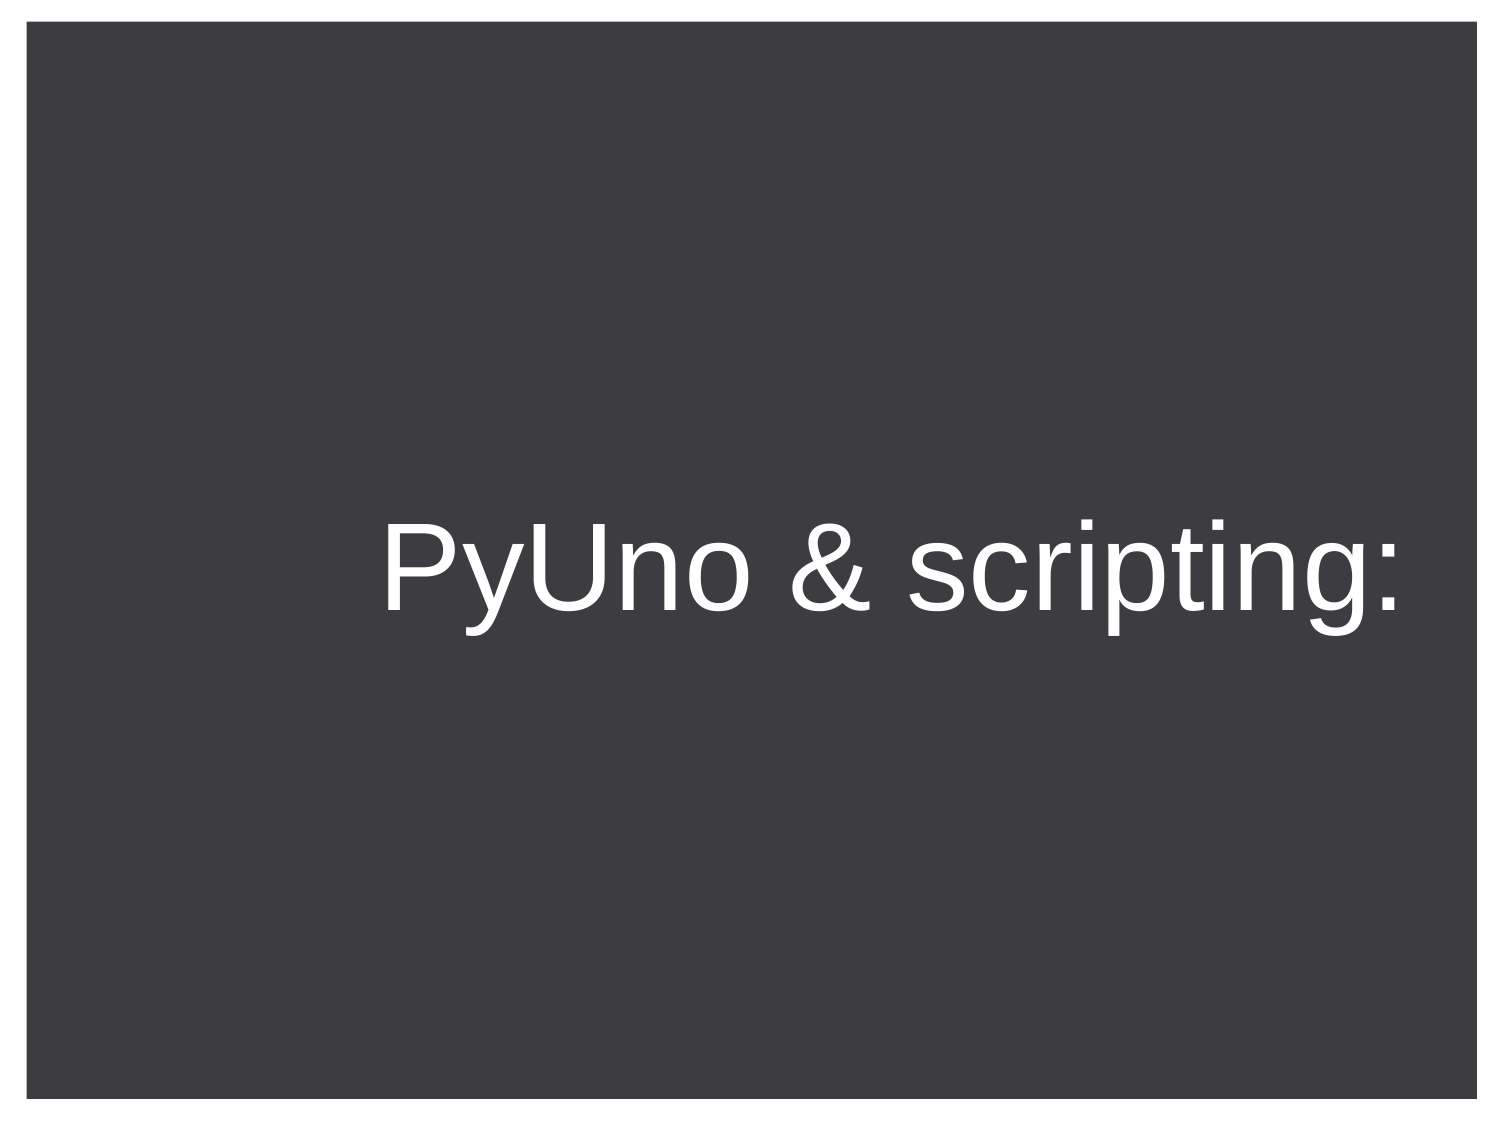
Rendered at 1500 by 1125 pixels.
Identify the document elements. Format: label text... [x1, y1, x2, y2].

title PyUno & scripting: [322, 460, 1422, 664]
